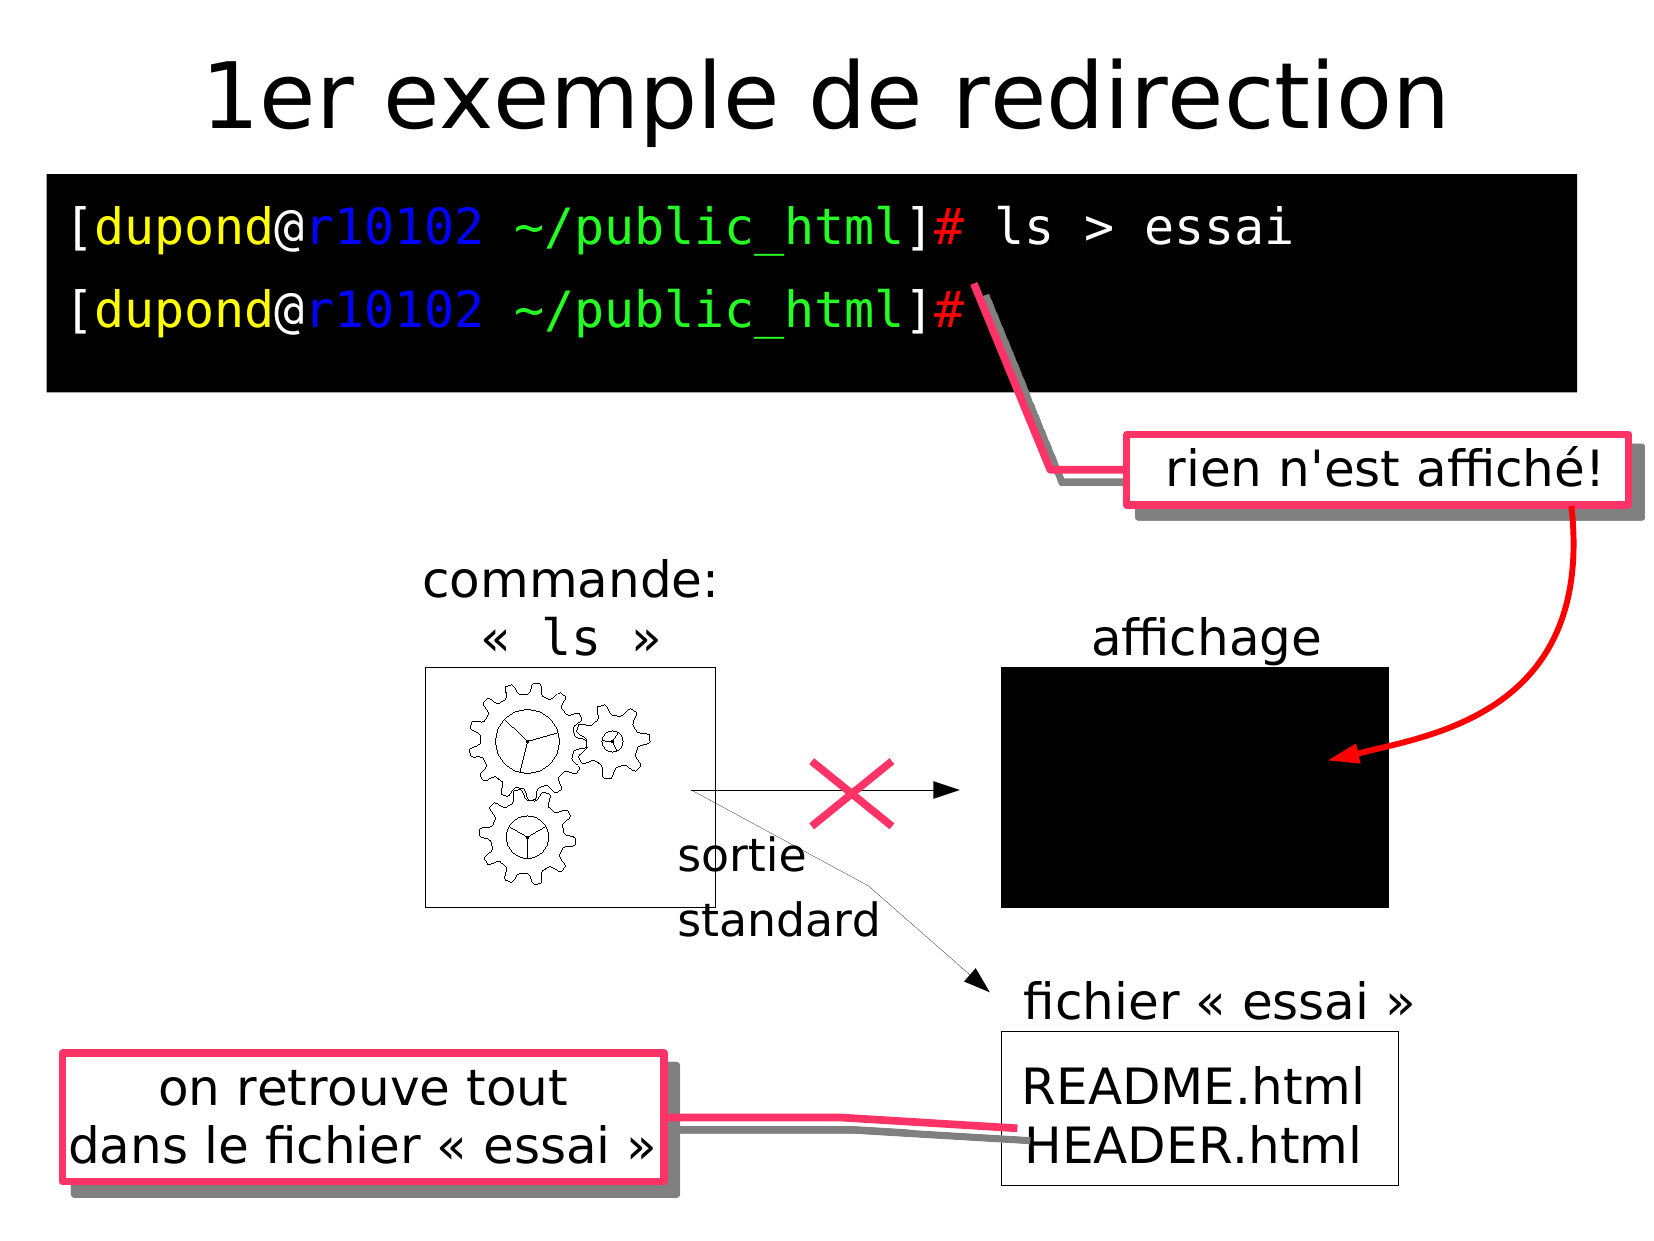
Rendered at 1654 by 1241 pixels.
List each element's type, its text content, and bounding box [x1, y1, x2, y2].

picture [463, 673, 657, 892]
text_box [1001, 667, 1389, 908]
text_box affichage [1050, 609, 1363, 668]
text_box fichier « essai » [989, 972, 1451, 1032]
text_box sortie standard [677, 829, 990, 948]
text_box commande: « ls » [414, 551, 728, 668]
title 1er exemple de redirection [136, 35, 1518, 158]
text_box README.html HEADER.html [1002, 1058, 1387, 1175]
text_box rien n'est affiché! [1126, 434, 1629, 505]
text_box on retrouve tout dans le fichier « essai » [62, 1053, 664, 1182]
text_box [dupond@r10102 ~/public_html]# ls > essai [dupond@r10102 ~/public_html]# [46, 174, 1578, 393]
